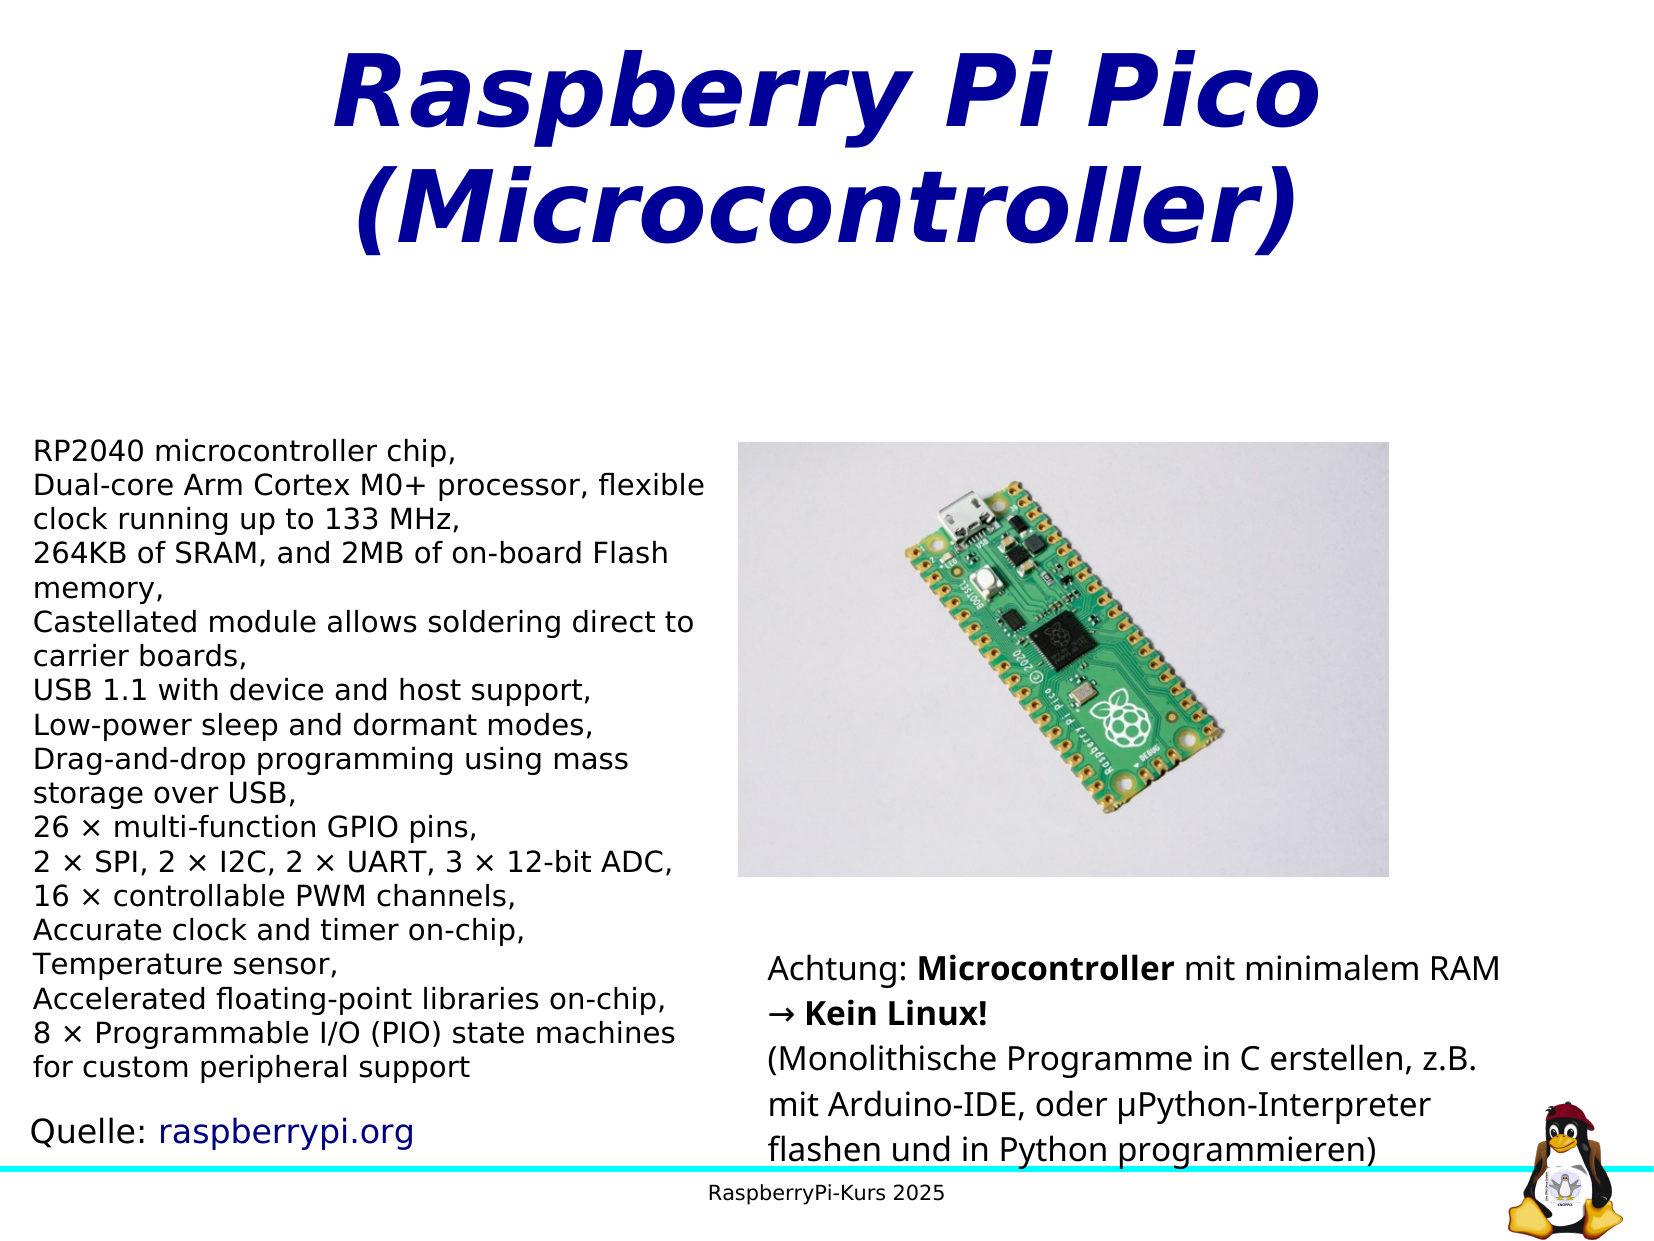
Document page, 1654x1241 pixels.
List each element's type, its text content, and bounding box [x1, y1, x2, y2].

text_box Quelle: raspberrypi.org [29, 1113, 473, 1152]
text_box Achtung: Microcontroller mit minimalem RAM → Kein Linux! (Monolithische Programme in C erstellen, z.B. mit Arduino-IDE, oder µPython-Interpreter flashen und in Python programmieren) [767, 944, 1536, 1172]
list RP2040 microcontroller chip, Dual-core Arm Cortex M0+ processor, flexible clock running up to 133 MHz, 264KB of SRAM, and 2MB of on-board Flash memory, Castellated module allows soldering direct to carrier boards, USB 1.1 with device and host support, Low-power sleep and dormant modes, Drag-and-drop programming using mass storage over USB, 26 × multi-function GPIO pins, 2 × SPI, 2 × I2C, 2 × UART, 3 × 12-bit ADC, 16 × controllable PWM channels, Accurate clock and timer on-chip, Temperature sensor, Accelerated floating-point libraries on-chip, 8 × Programmable I/O (PIO) state machines for custom peripheral support [32, 433, 709, 1119]
title Raspberry Pi Pico (Microcontroller) [121, 33, 1534, 267]
picture [1505, 1100, 1625, 1241]
picture [738, 442, 1389, 877]
